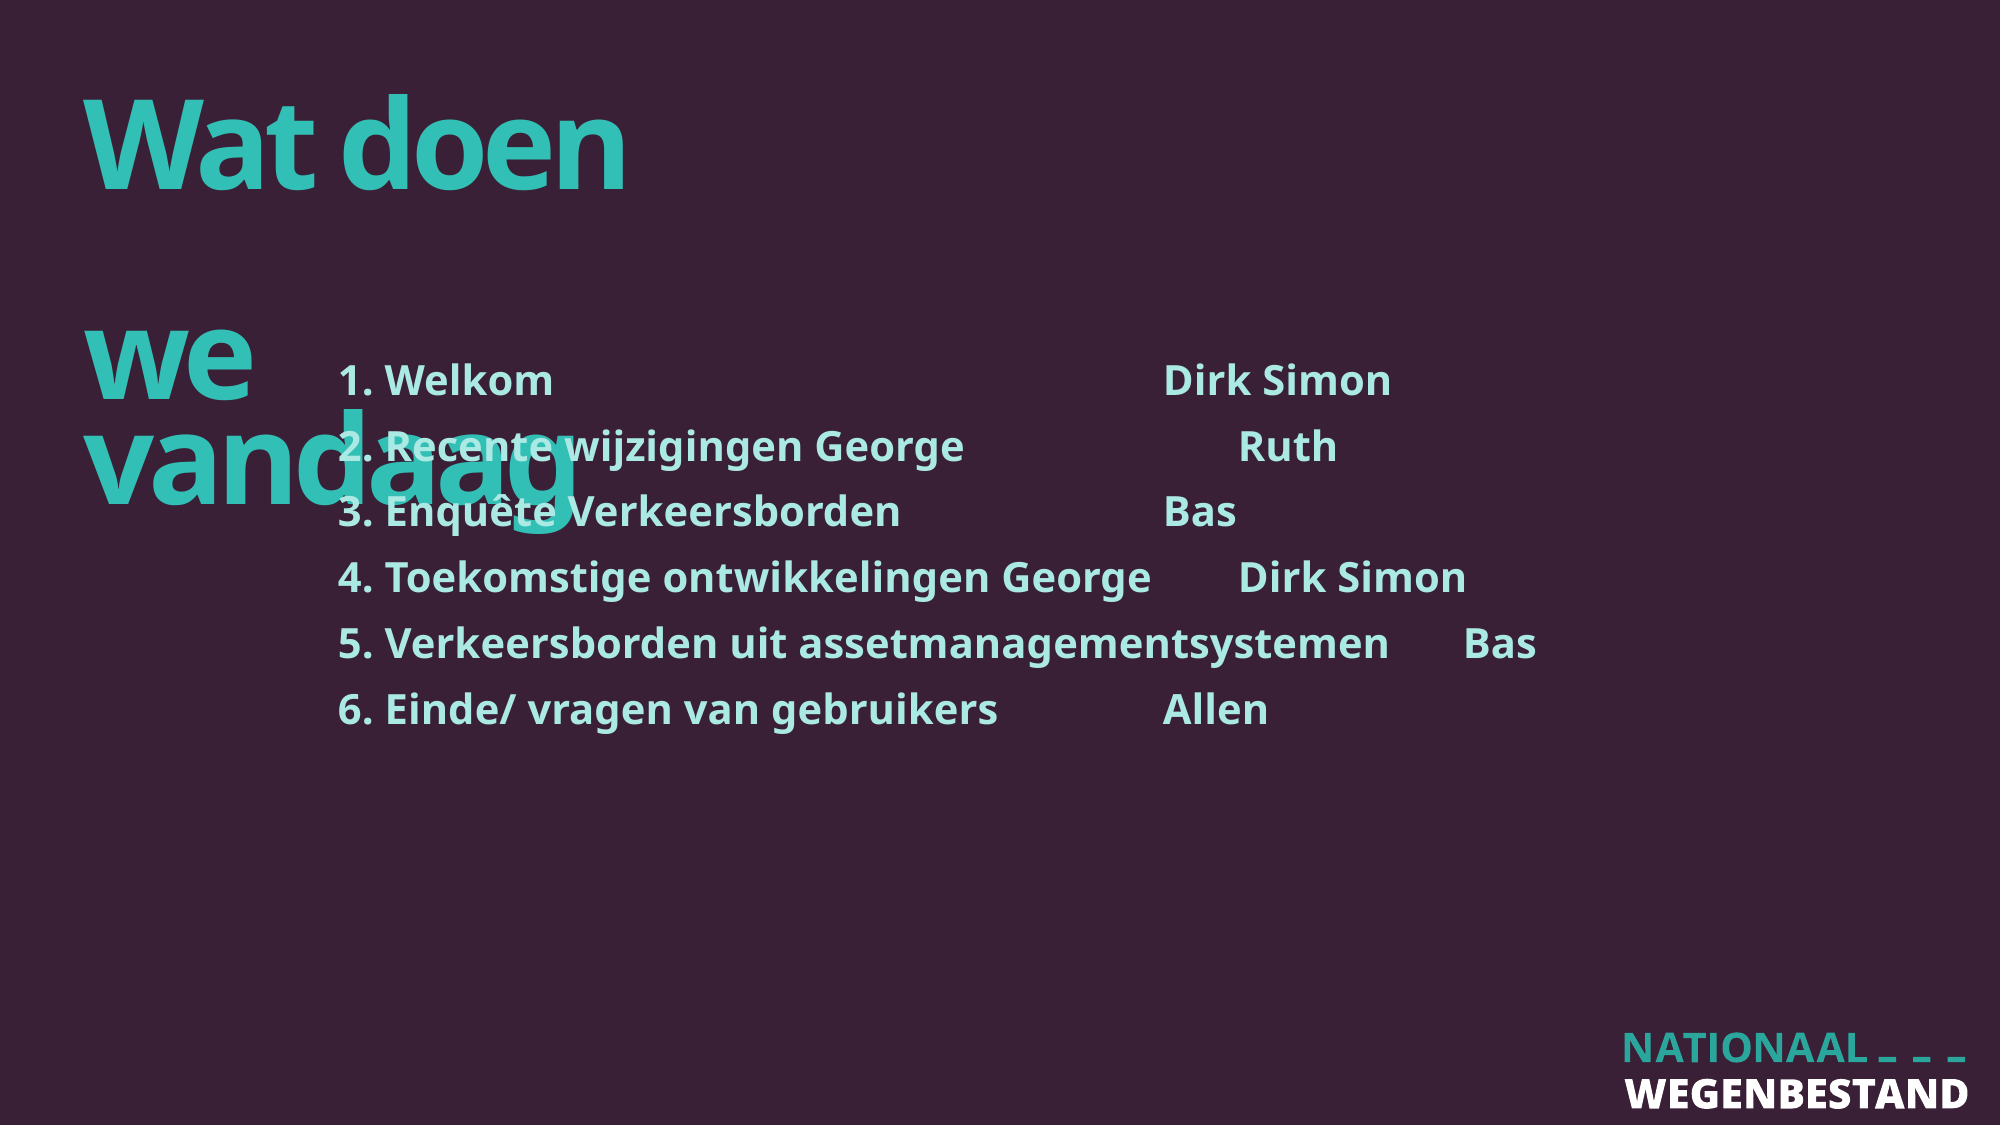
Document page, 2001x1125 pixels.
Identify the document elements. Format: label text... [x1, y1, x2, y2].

title Wat doen we vandaag [68, 98, 657, 316]
list 1. Welkom Dirk Simon 2. Recente wijzigingen George Ruth 3. Enquête Verkeersborden Bas 4. Toekomstige ontwikkelingen George Dirk Simon 5. Verkeersborden uit assetmanagementsystemen Bas 6. Einde/ vragen van gebruikers Allen [322, 351, 1791, 922]
